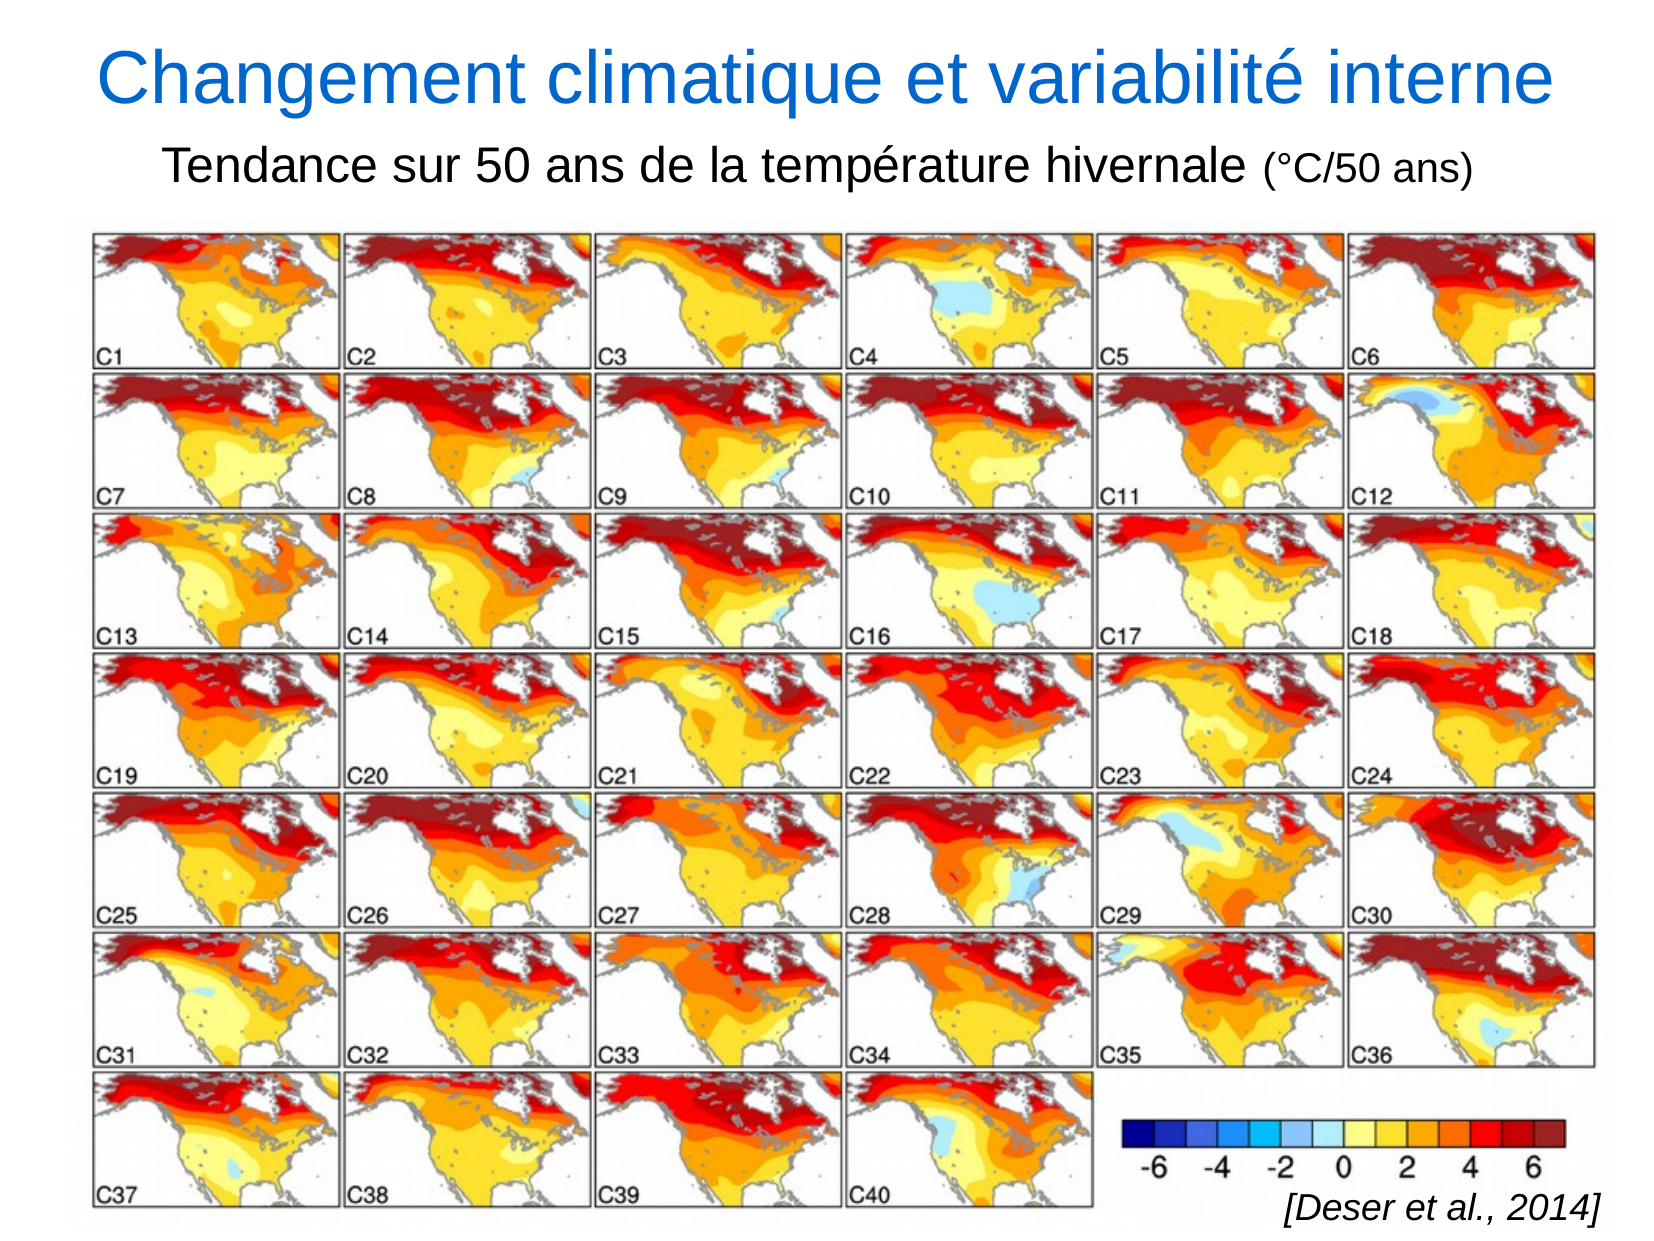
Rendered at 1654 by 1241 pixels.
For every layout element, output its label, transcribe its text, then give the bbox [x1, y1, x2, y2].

text_box Tendance sur 50 ans de la température hivernale (°C/50 ans) [48, 130, 1588, 209]
text_box Changement climatique et variabilité interne [45, 21, 1609, 125]
picture [66, 221, 1614, 1228]
text_box [Deser et al., 2014] [1147, 1179, 1616, 1241]
